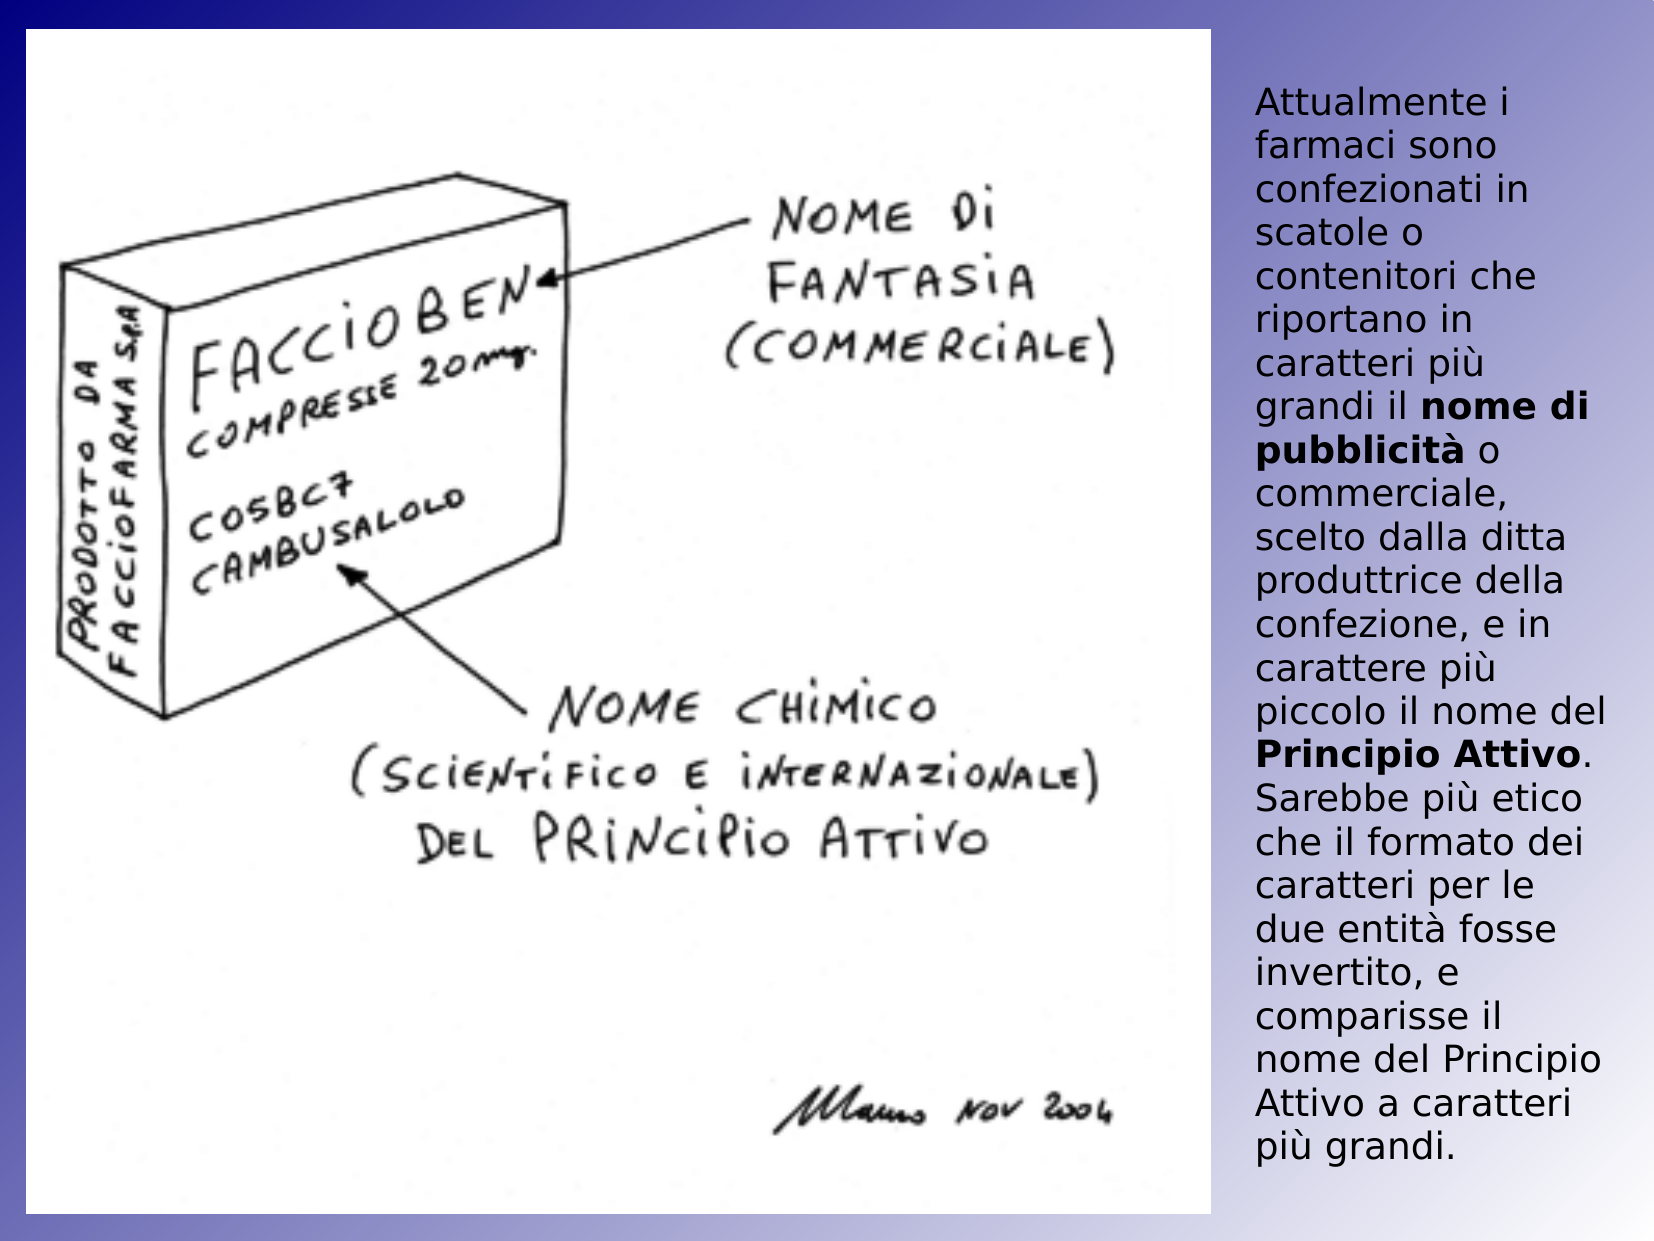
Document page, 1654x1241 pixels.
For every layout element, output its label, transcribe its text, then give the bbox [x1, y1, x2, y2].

picture [26, 29, 1211, 1215]
text_box Attualmente i farmaci sono confezionati in scatole o contenitori che riportano in caratteri più grandi il nome di pubblicità o commerciale, scelto dalla ditta produttrice della confezione, e in carattere più piccolo il nome del Principio Attivo. Sarebbe più etico che il formato dei caratteri per le due entità fosse invertito, e comparisse il nome del Principio Attivo a caratteri più grandi. [1240, 29, 1625, 1211]
